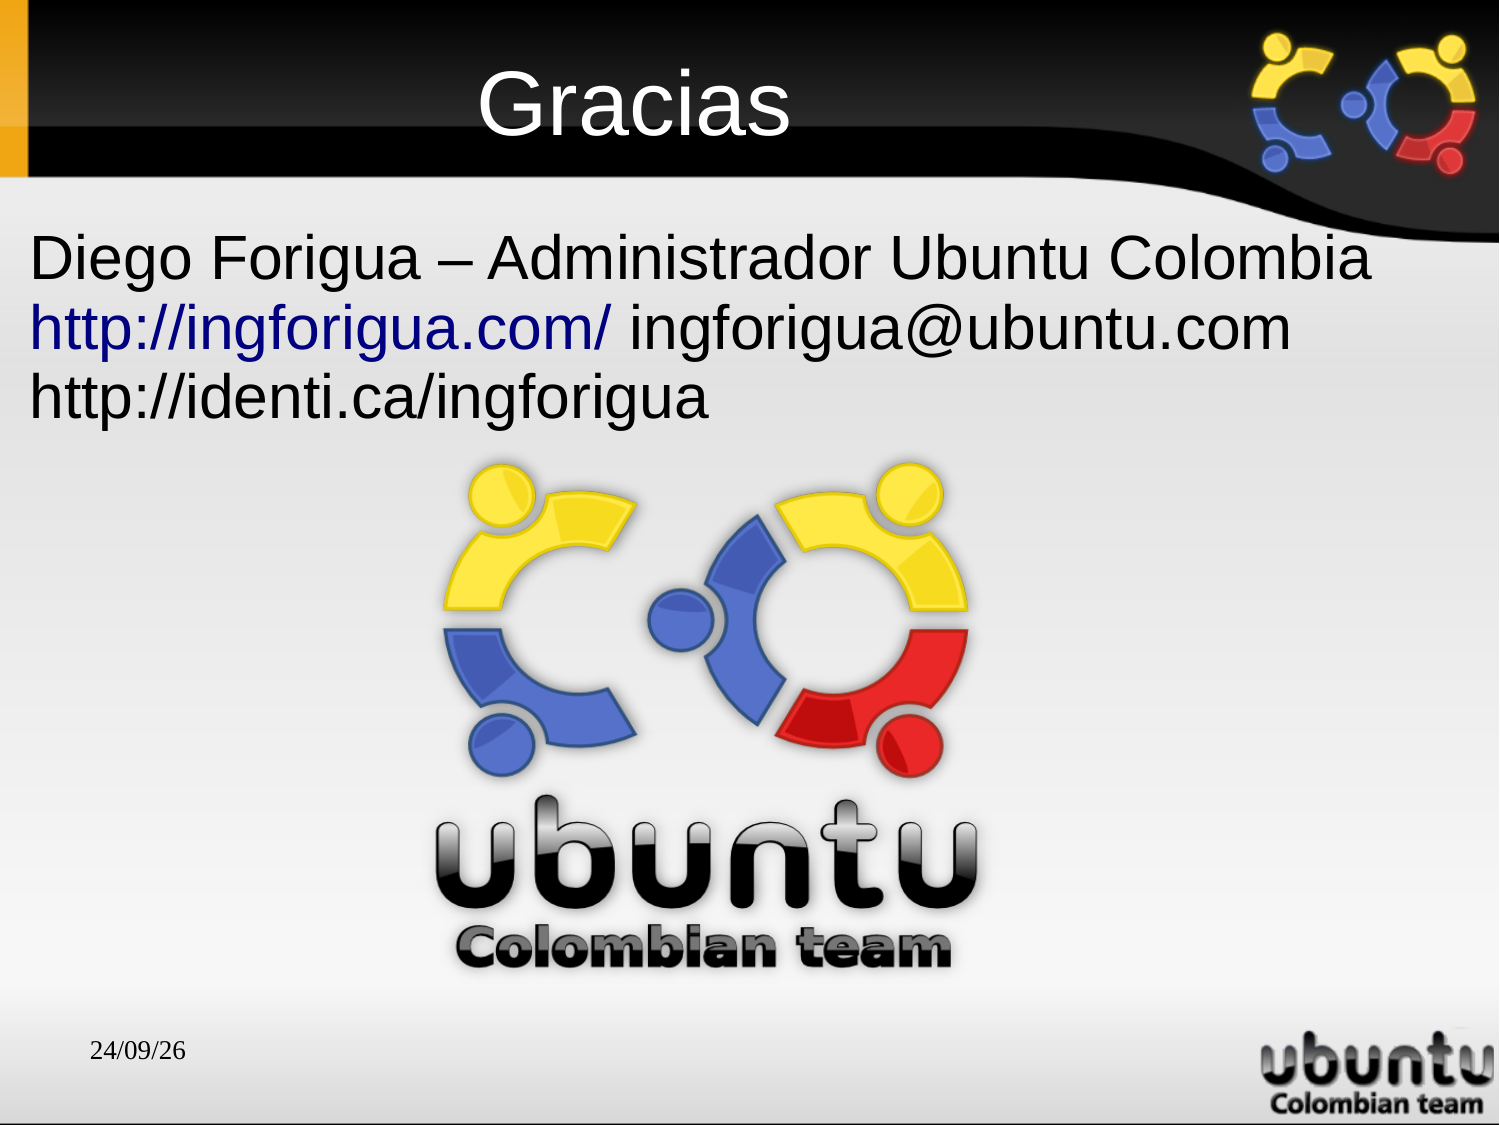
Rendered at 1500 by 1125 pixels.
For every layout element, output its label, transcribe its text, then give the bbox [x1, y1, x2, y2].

picture [0, 0, 1499, 1125]
title Diego Forigua – Administrador Ubuntu Colombia http://ingforigua.com/ ingforigua@ubuntu.com http://identi.ca/ingforigua [29, 222, 1447, 502]
title Gracias [0, 29, 1270, 178]
